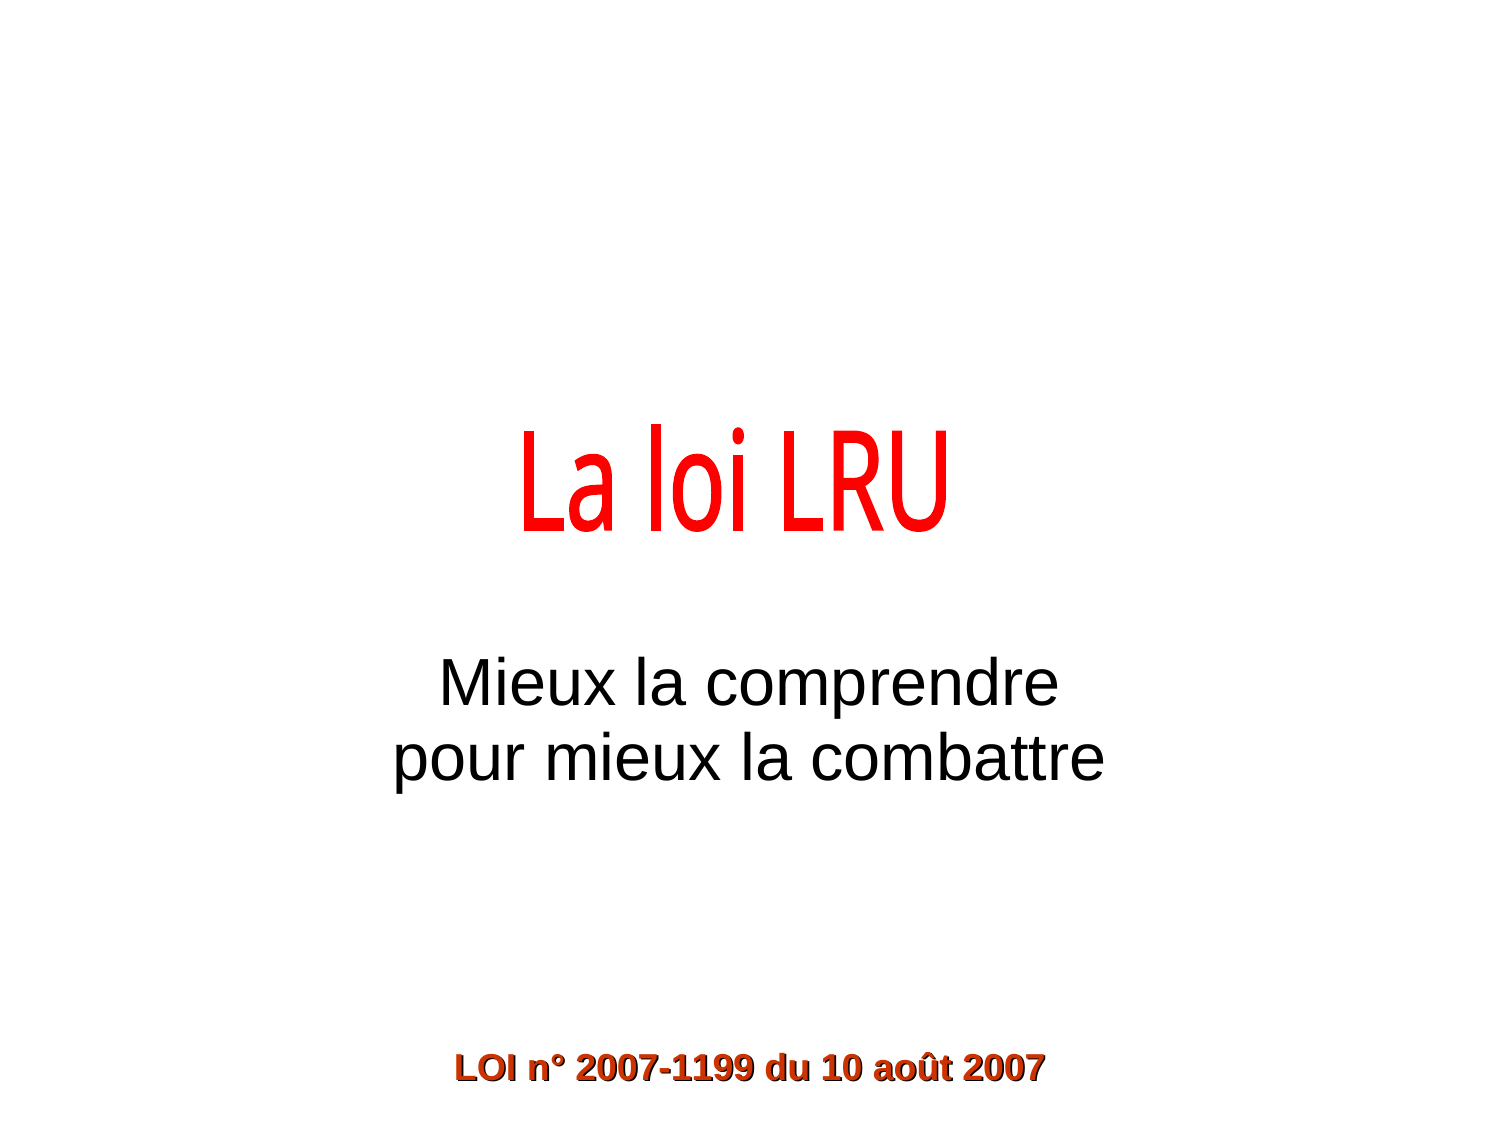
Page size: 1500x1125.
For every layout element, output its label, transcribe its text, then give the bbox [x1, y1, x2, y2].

text_box LOI n° 2007-1199 du 10 août 2007 [0, 1034, 1500, 1096]
text_box La loi LRU [733, 455, 743, 530]
text_box La loi LRU [892, 431, 946, 532]
text_box La loi LRU [834, 431, 883, 530]
text_box La loi LRU [673, 454, 721, 532]
text_box La loi LRU [569, 454, 612, 532]
subtitle Mieux la comprendre pour mieux la combattre [225, 637, 1276, 926]
text_box La loi LRU [784, 431, 823, 530]
text_box La loi LRU [524, 431, 564, 530]
text_box La loi LRU [651, 424, 661, 530]
